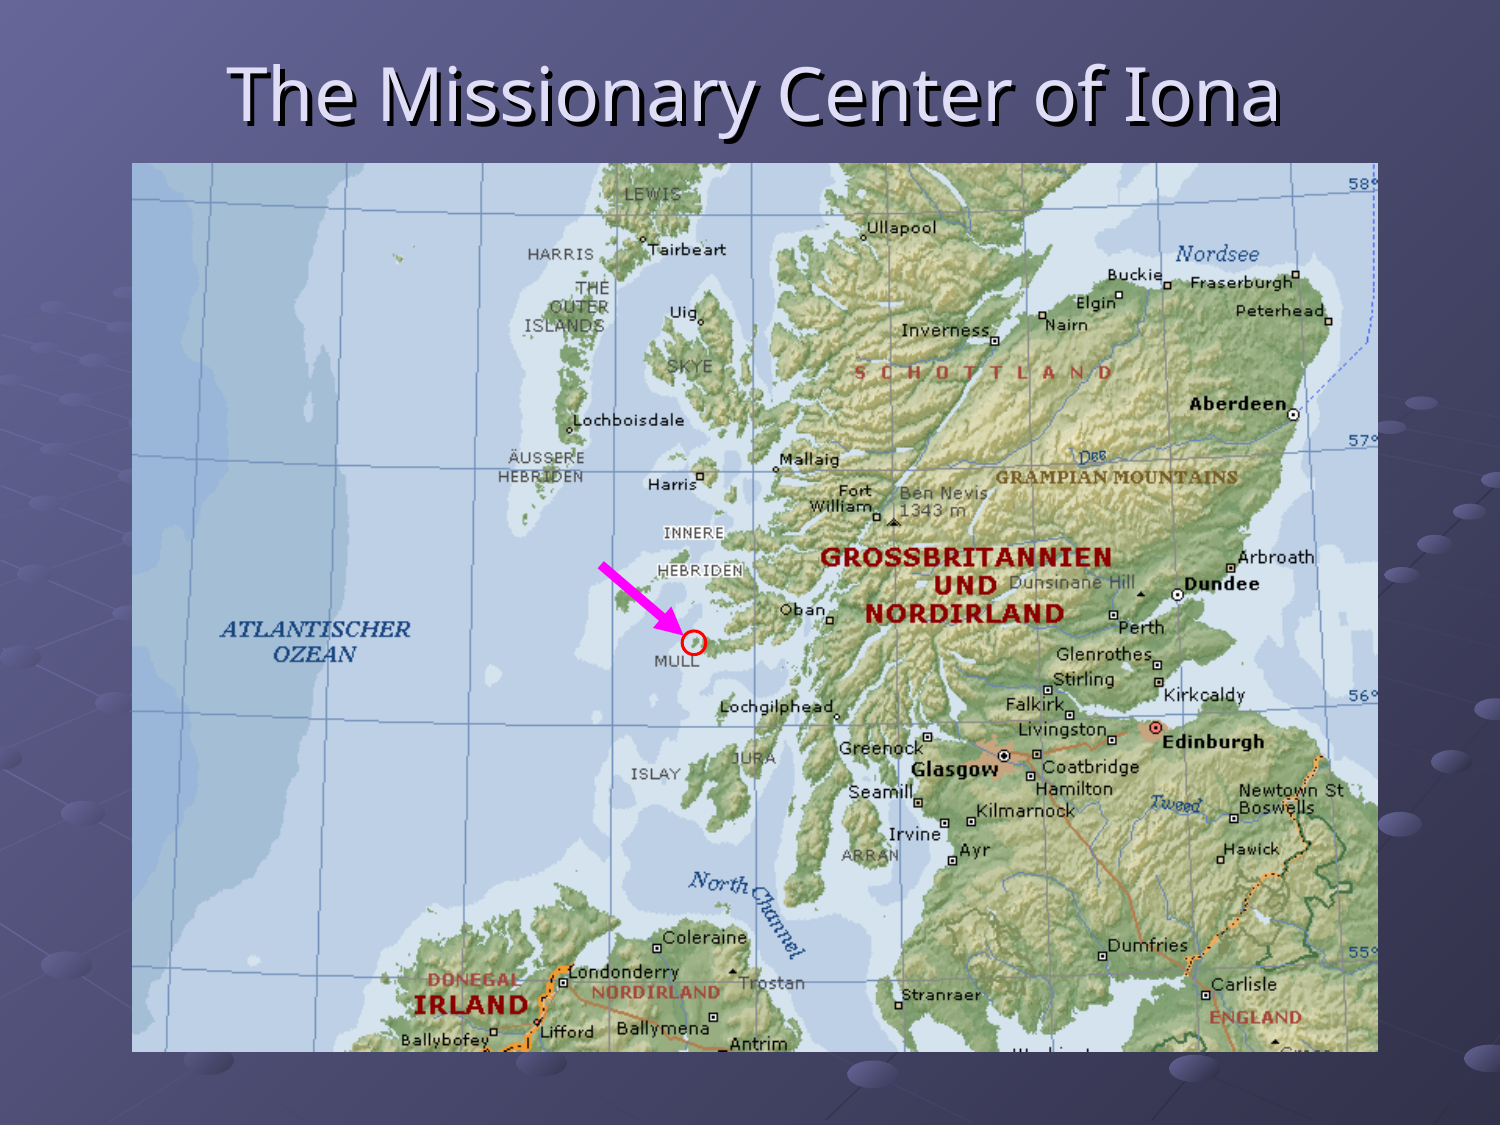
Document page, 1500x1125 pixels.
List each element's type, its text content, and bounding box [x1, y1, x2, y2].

chart [132, 163, 1378, 1052]
title The Missionary Center of Iona [79, 22, 1430, 162]
